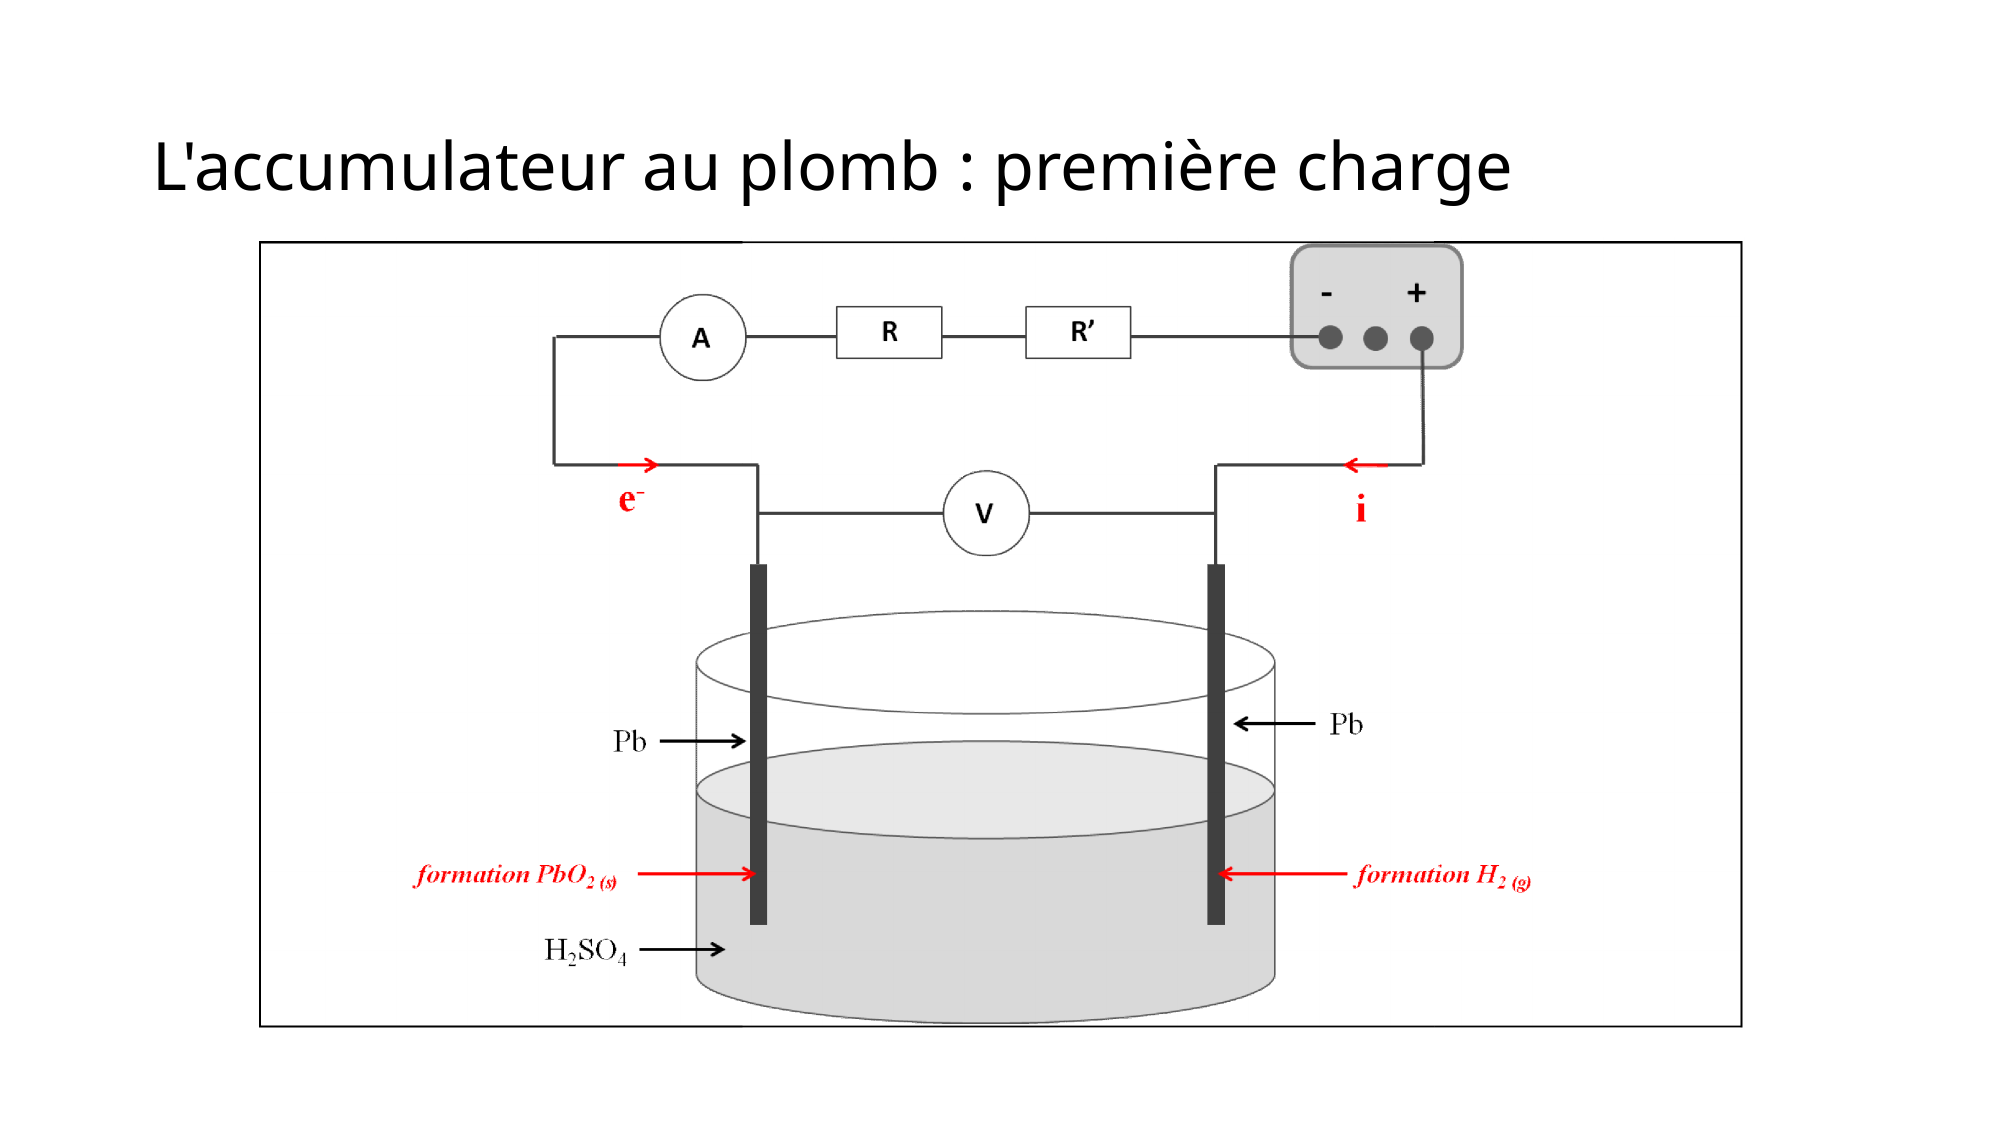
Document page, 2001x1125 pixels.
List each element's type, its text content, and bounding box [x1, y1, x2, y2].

picture [255, 237, 1745, 1030]
title L'accumulateur au plomb : première charge [137, 59, 1863, 278]
